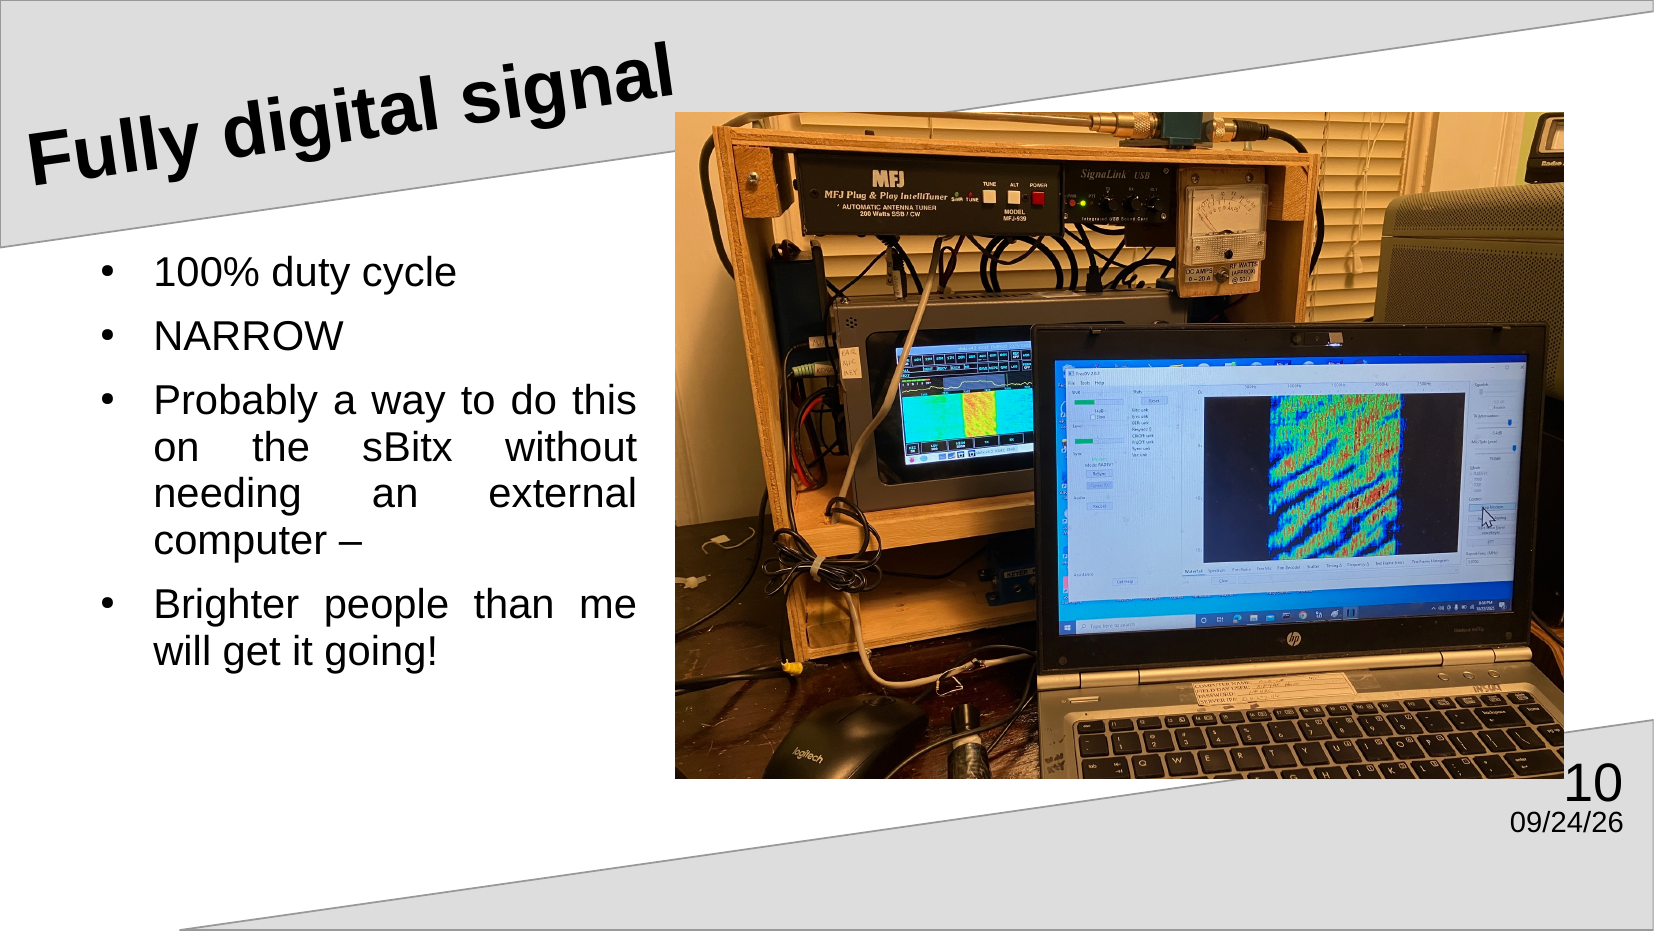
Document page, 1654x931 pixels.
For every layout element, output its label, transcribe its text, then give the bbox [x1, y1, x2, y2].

list 100% duty cycle NARROW Probably a way to do this on the sBitx without needing an external computer – Brighter people than me will get it going! [82, 248, 638, 789]
picture [675, 112, 1564, 779]
title Fully digital signal [16, 0, 1501, 239]
